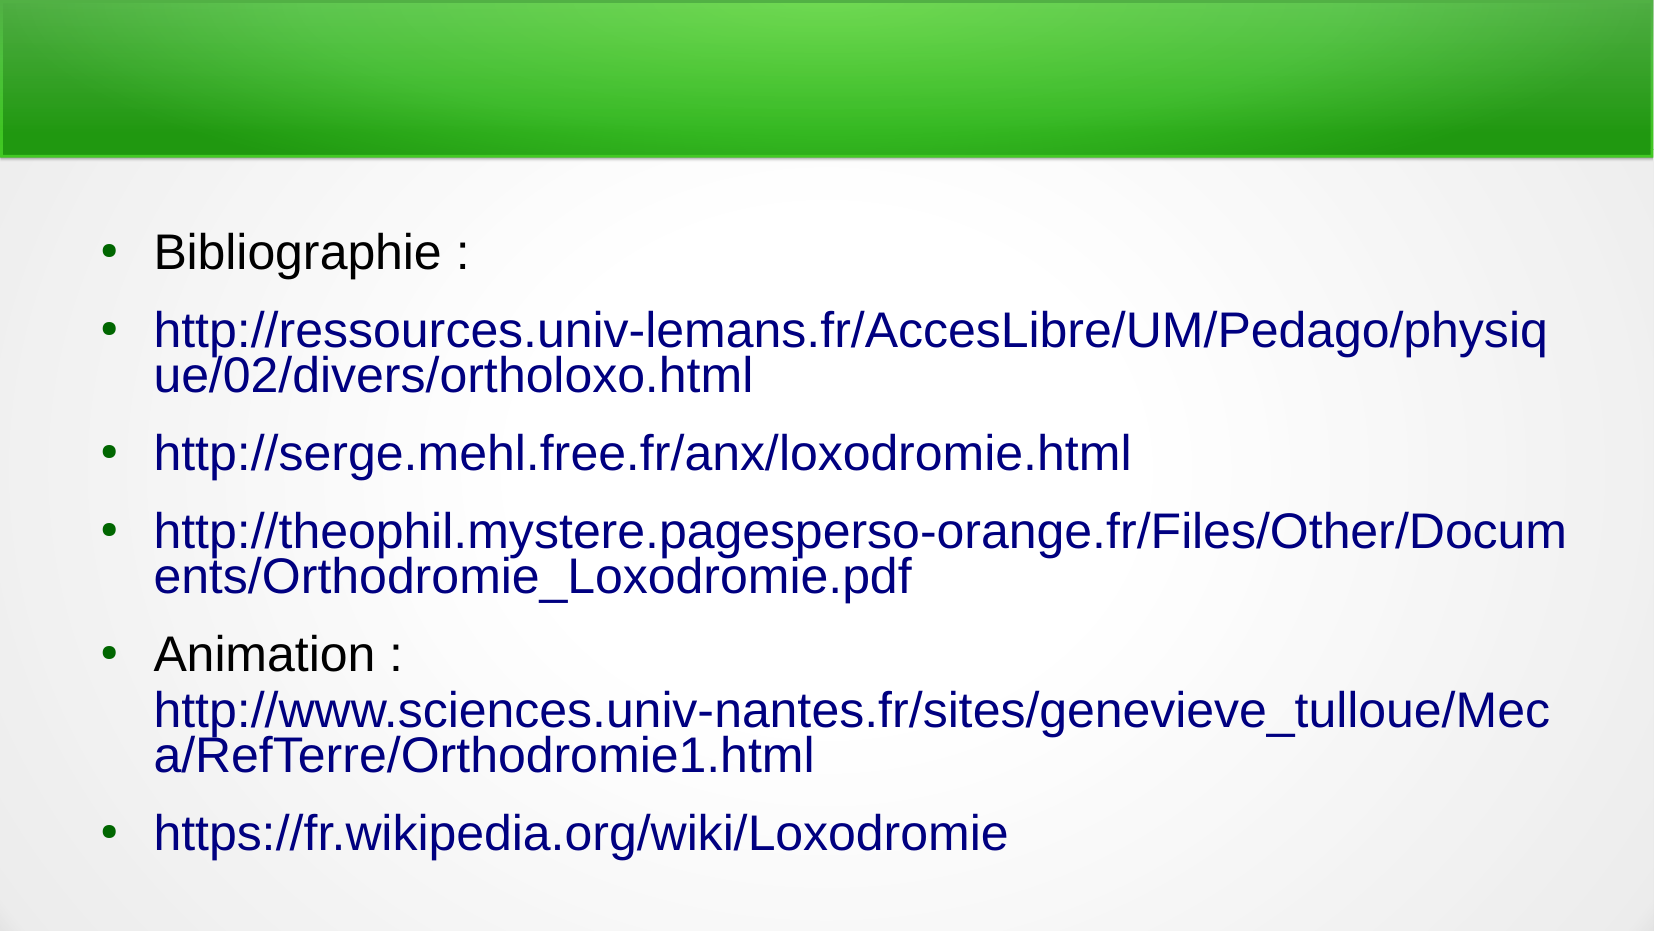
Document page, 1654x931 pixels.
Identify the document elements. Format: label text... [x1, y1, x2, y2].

list Bibliographie : http://ressources.univ-lemans.fr/AccesLibre/UM/Pedago/physique/02/divers/ortholoxo.html http://serge.mehl.free.fr/anx/loxodromie.html http://theophil.mystere.pagesperso-orange.fr/Files/Other/Documents/Orthodromie_Loxodromie.pdf Animation : http://www.sciences.univ-nantes.fr/sites/genevieve_tulloue/Meca/RefTerre/Orthodromie1.html https://fr.wikipedia.org/wiki/Loxodromie [82, 224, 1571, 764]
